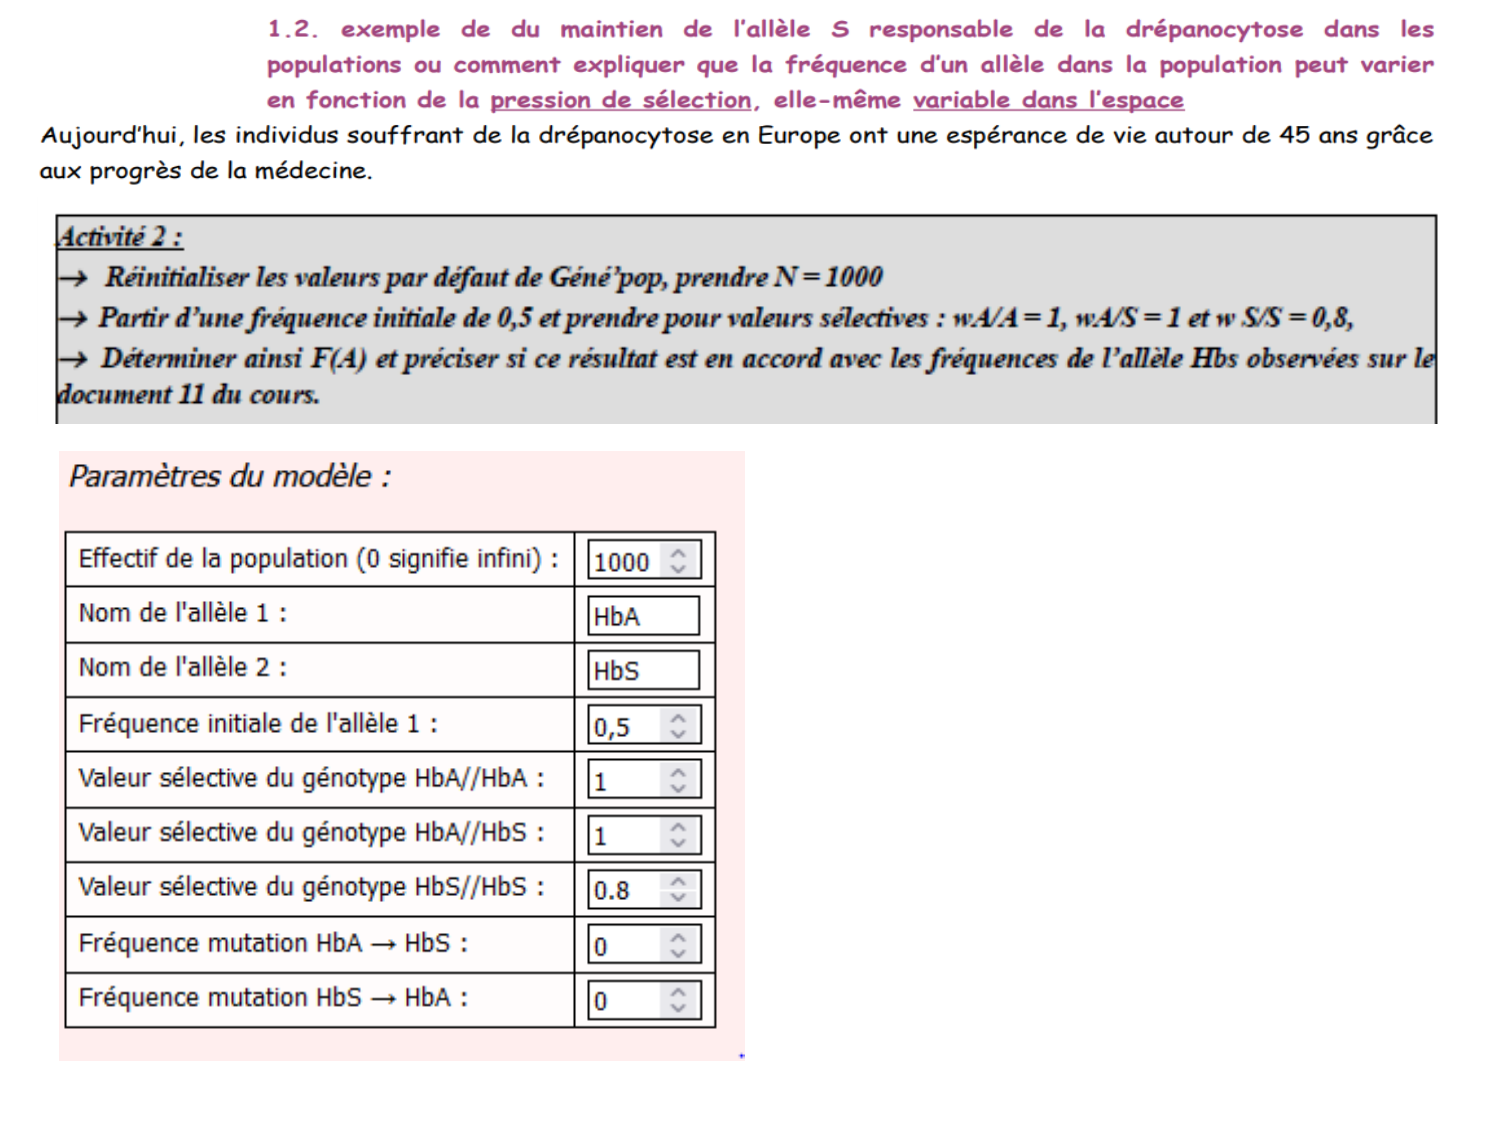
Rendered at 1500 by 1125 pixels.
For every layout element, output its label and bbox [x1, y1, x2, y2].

picture [36, 197, 1465, 424]
picture [23, 0, 1470, 189]
picture [59, 451, 745, 1061]
